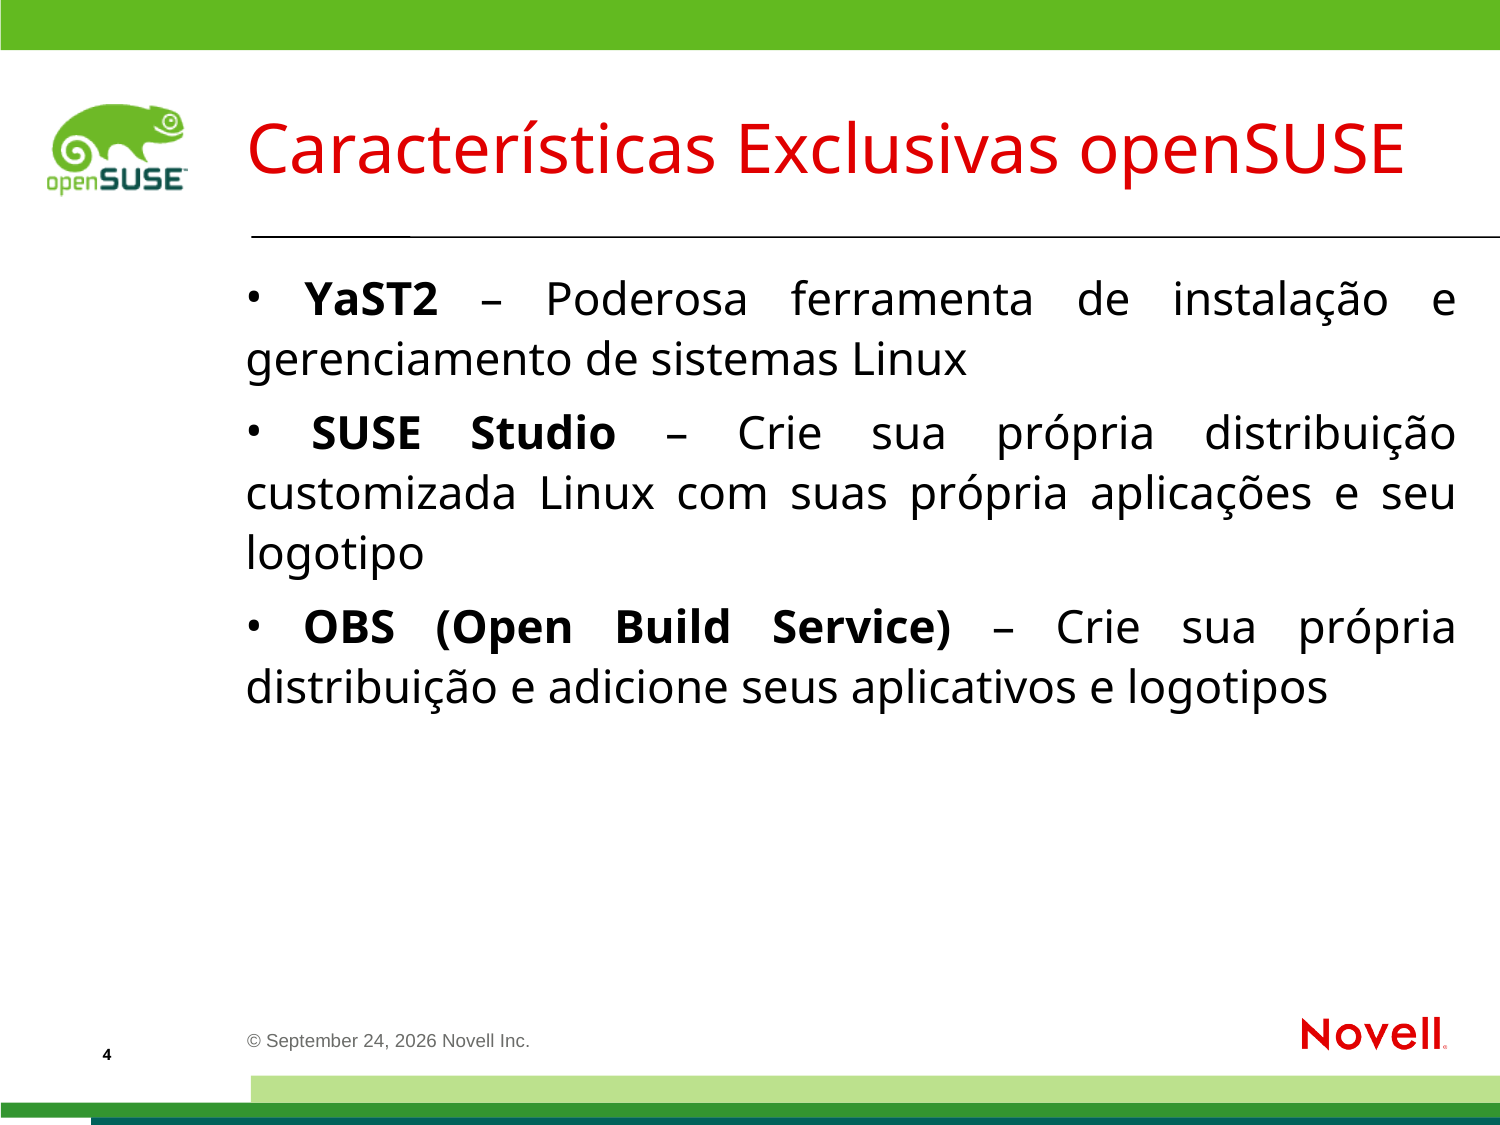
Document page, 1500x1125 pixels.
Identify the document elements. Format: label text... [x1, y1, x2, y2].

picture [47, 104, 188, 197]
title Características Exclusivas openSUSE [246, 68, 1409, 231]
list YaST2 – Poderosa ferramenta de instalação e gerenciamento de sistemas Linux SUSE Studio – Crie sua própria distribuição customizada Linux com suas própria aplicações e seu logotipo OBS (Open Build Service) – Crie sua própria distribuição e adicione seus aplicativos e logotipos [245, 267, 1458, 1010]
picture [1295, 1011, 1453, 1056]
